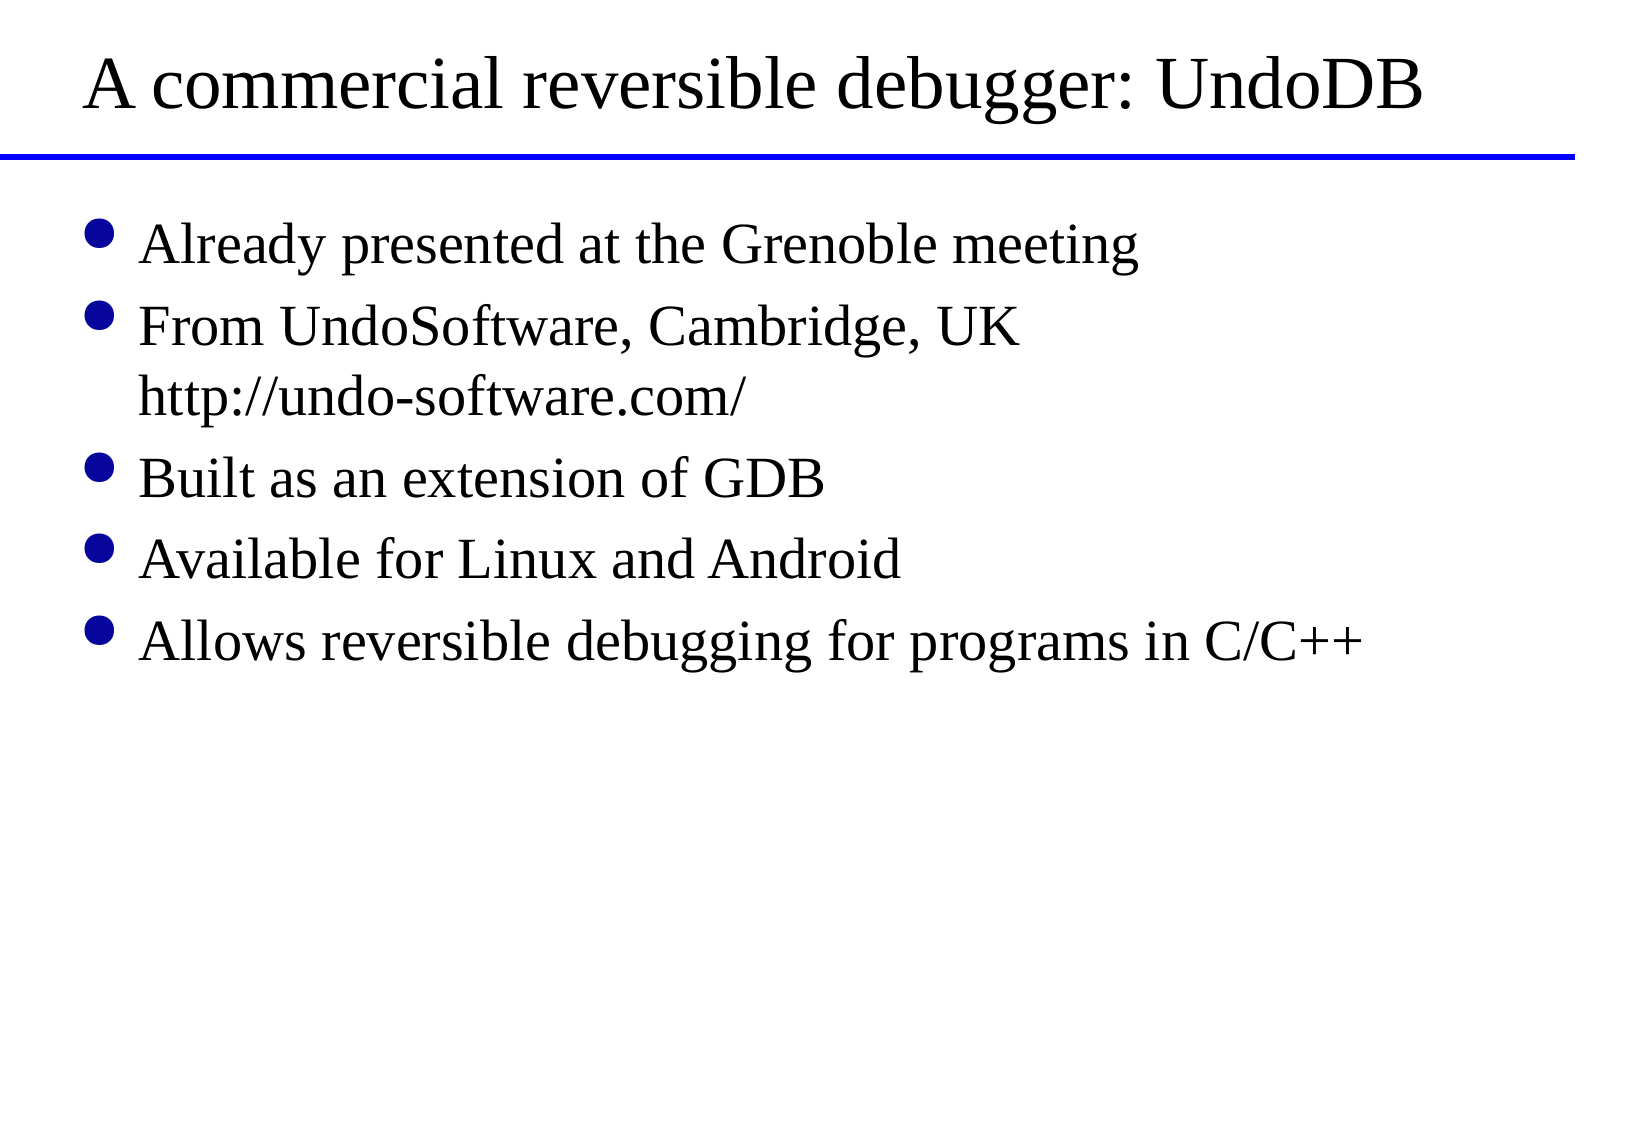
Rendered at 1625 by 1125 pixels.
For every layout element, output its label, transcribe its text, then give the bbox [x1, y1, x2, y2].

title A commercial reversible debugger: UndoDB [67, 27, 1544, 131]
list Already presented at the Grenoble meeting From UndoSoftware, Cambridge, UK http://undo-software.com/ Built as an extension of GDB Available for Linux and Android Allows reversible debugging for programs in C/C++ [67, 198, 1478, 1061]
